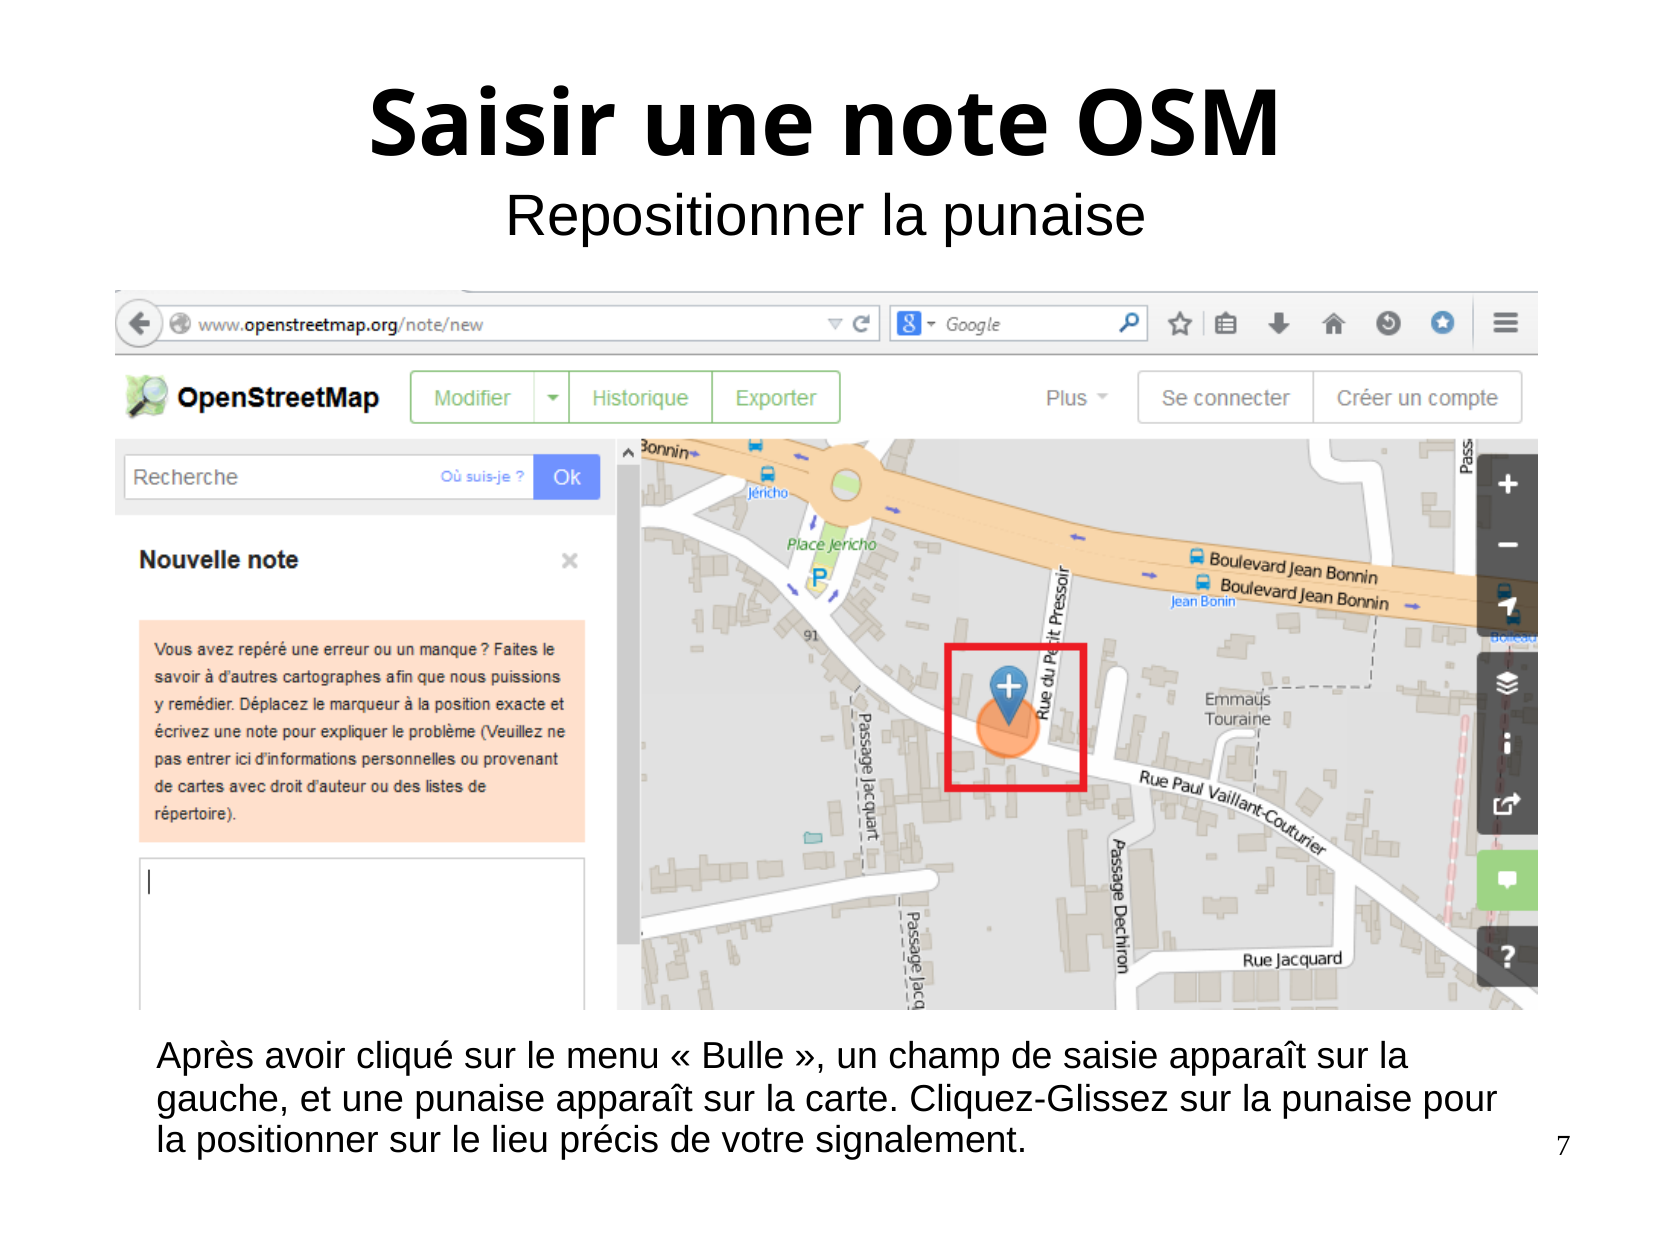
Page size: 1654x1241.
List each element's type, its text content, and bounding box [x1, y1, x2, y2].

picture [115, 290, 1538, 1010]
text_box Après avoir cliqué sur le menu « Bulle », un champ de saisie apparaît sur la gauche, et une punaise apparaît sur la carte. Cliquez-Glissez sur la punaise pour la positionner sur le lieu précis de votre signalement. [141, 1027, 1536, 1169]
title Saisir une note OSM Repositionner la punaise [82, 49, 1571, 257]
